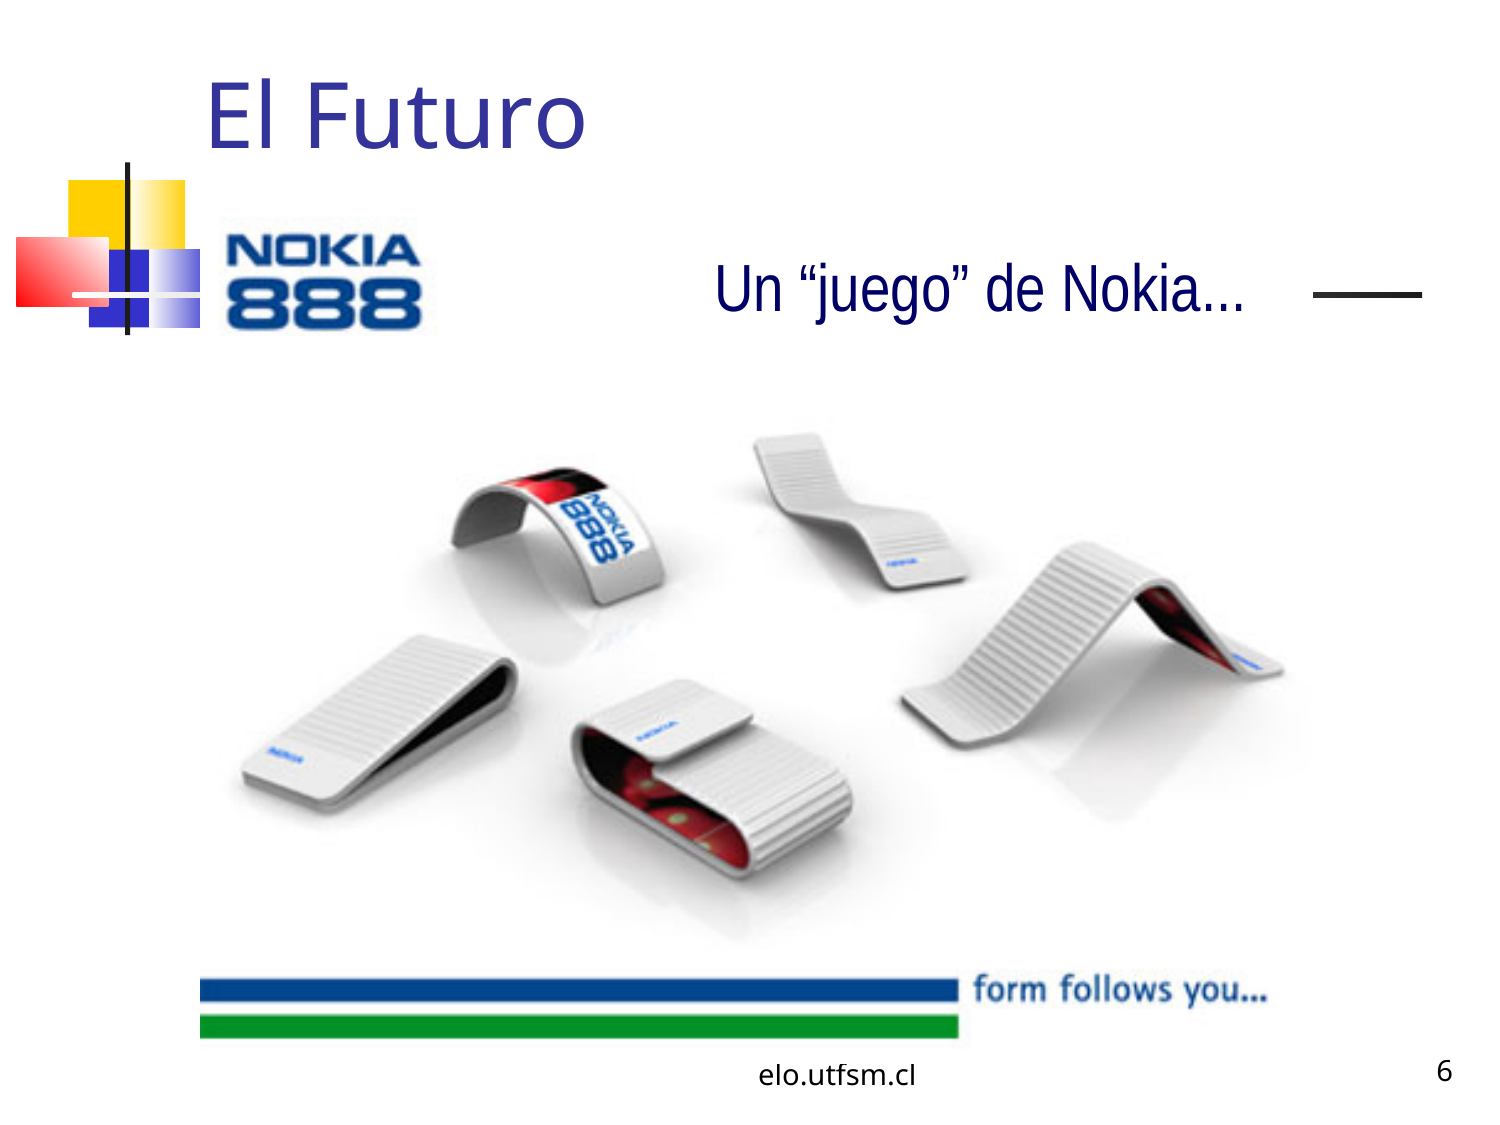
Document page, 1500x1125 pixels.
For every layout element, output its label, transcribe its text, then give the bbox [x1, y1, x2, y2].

text_box elo.utfsm.cl [599, 1064, 1075, 1100]
title El Futuro [188, 35, 1468, 184]
text_box Un “juego” de Nokia... [699, 237, 1263, 333]
picture [200, 198, 1313, 1064]
text_box <number> [1155, 1024, 1468, 1100]
